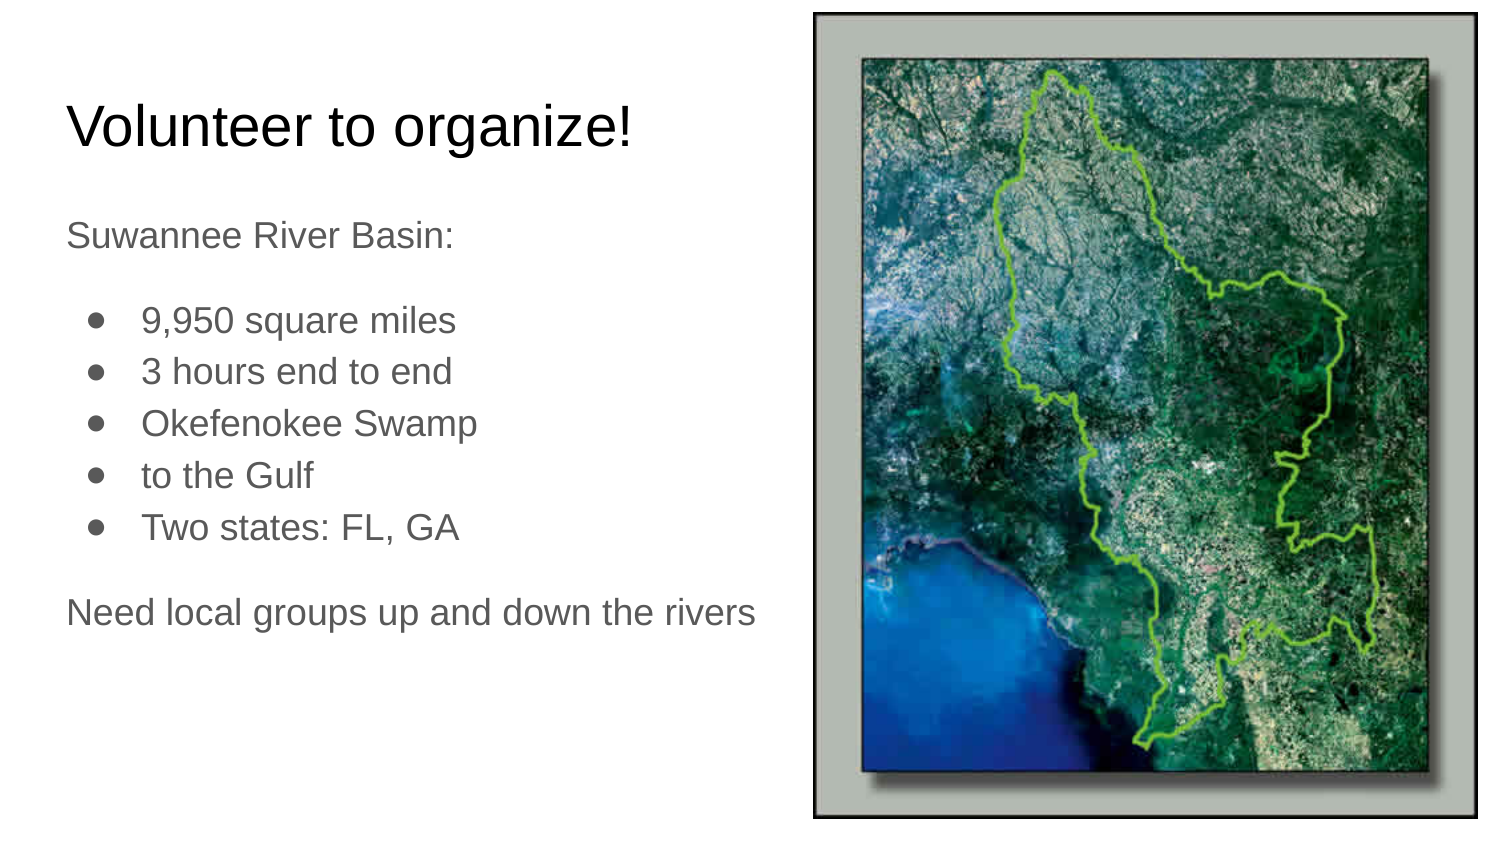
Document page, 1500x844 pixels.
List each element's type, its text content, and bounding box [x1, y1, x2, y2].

picture [813, 12, 1478, 819]
list Suwannee River Basin: 9,950 square miles 3 hours end to end Okefenokee Swamp to the Gulf Two states: FL, GA Need local groups up and down the rivers [51, 189, 788, 750]
title Volunteer to organize! [51, 72, 813, 167]
